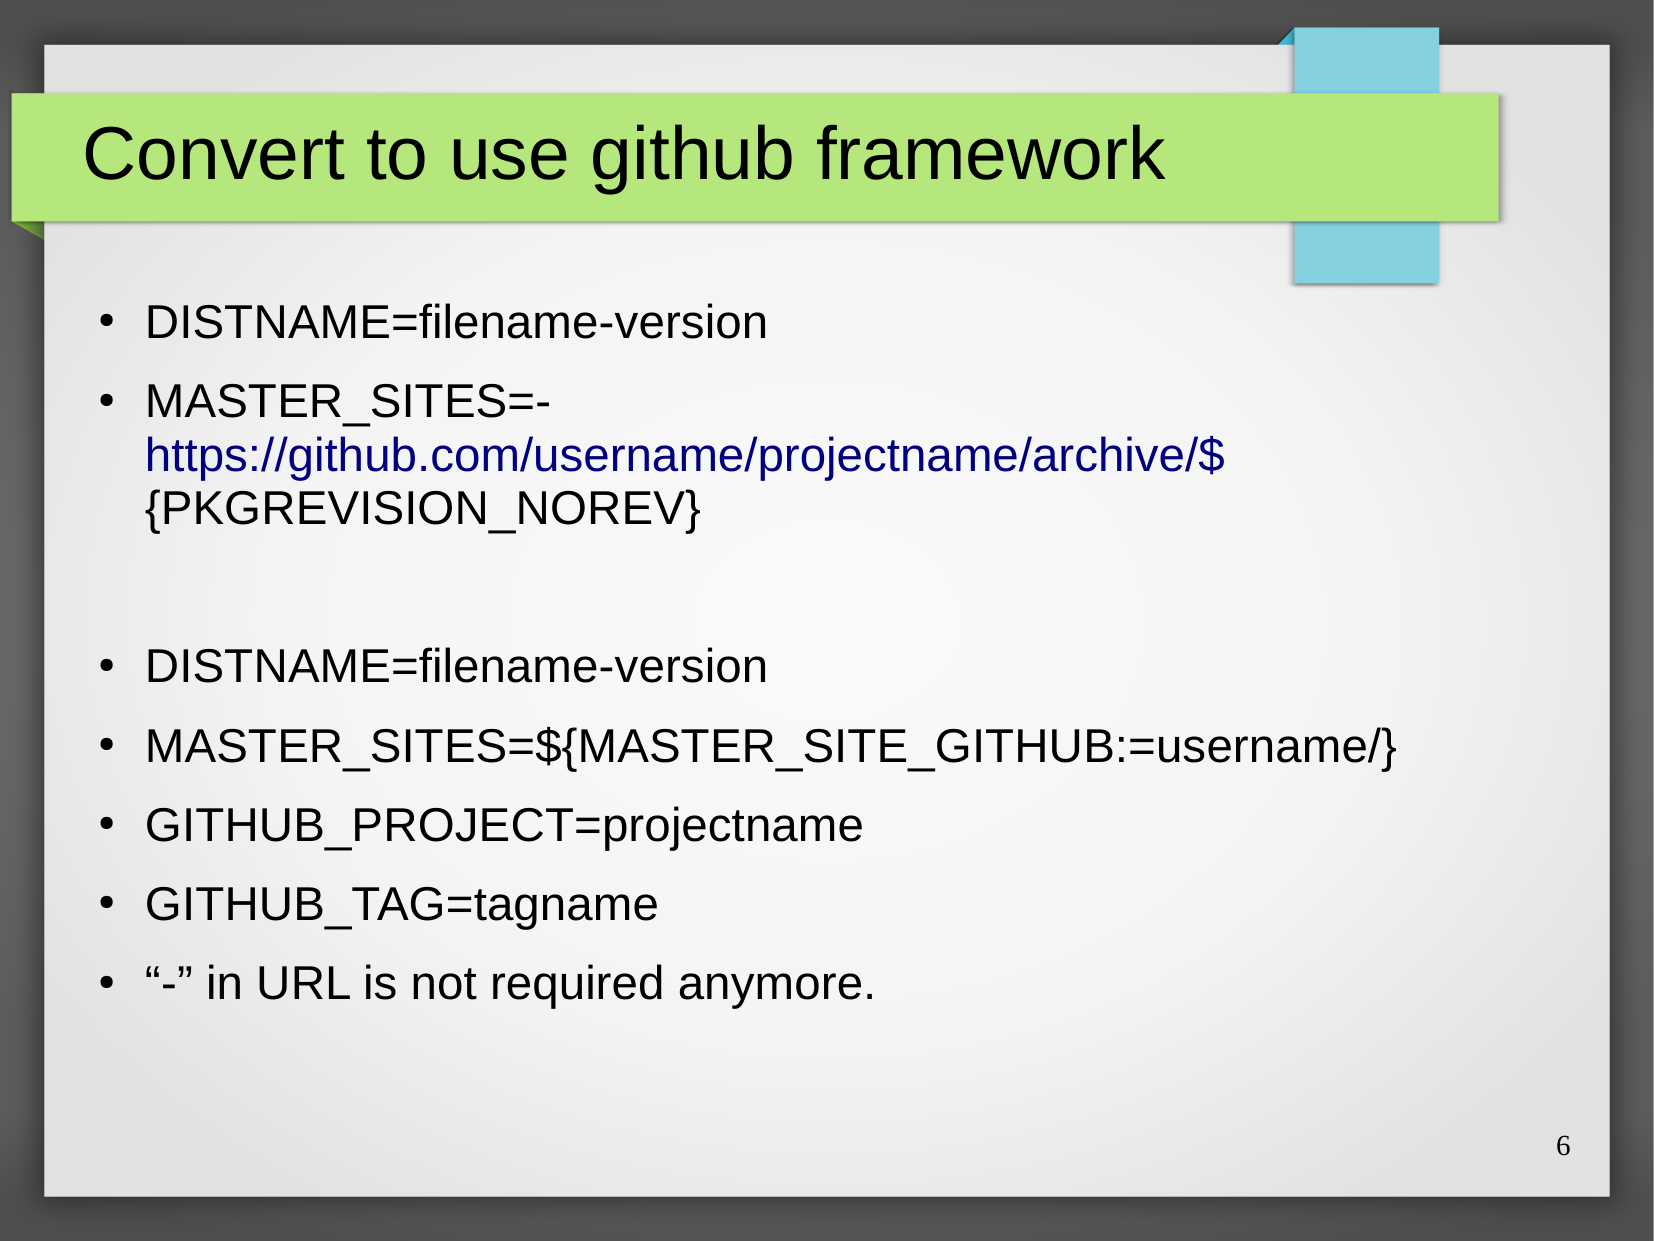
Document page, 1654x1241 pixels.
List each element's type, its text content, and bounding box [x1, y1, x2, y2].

list DISTNAME=filename-version MASTER_SITES=-https://github.com/username/projectname/archive/${PKGREVISION_NOREV} DISTNAME=filename-version MASTER_SITES=${MASTER_SITE_GITHUB:=username/} GITHUB_PROJECT=projectname GITHUB_TAG=tagname “-” in URL is not required anymore. [82, 295, 1571, 1015]
picture [0, 0, 1654, 1241]
title Convert to use github framework [82, 94, 1264, 213]
